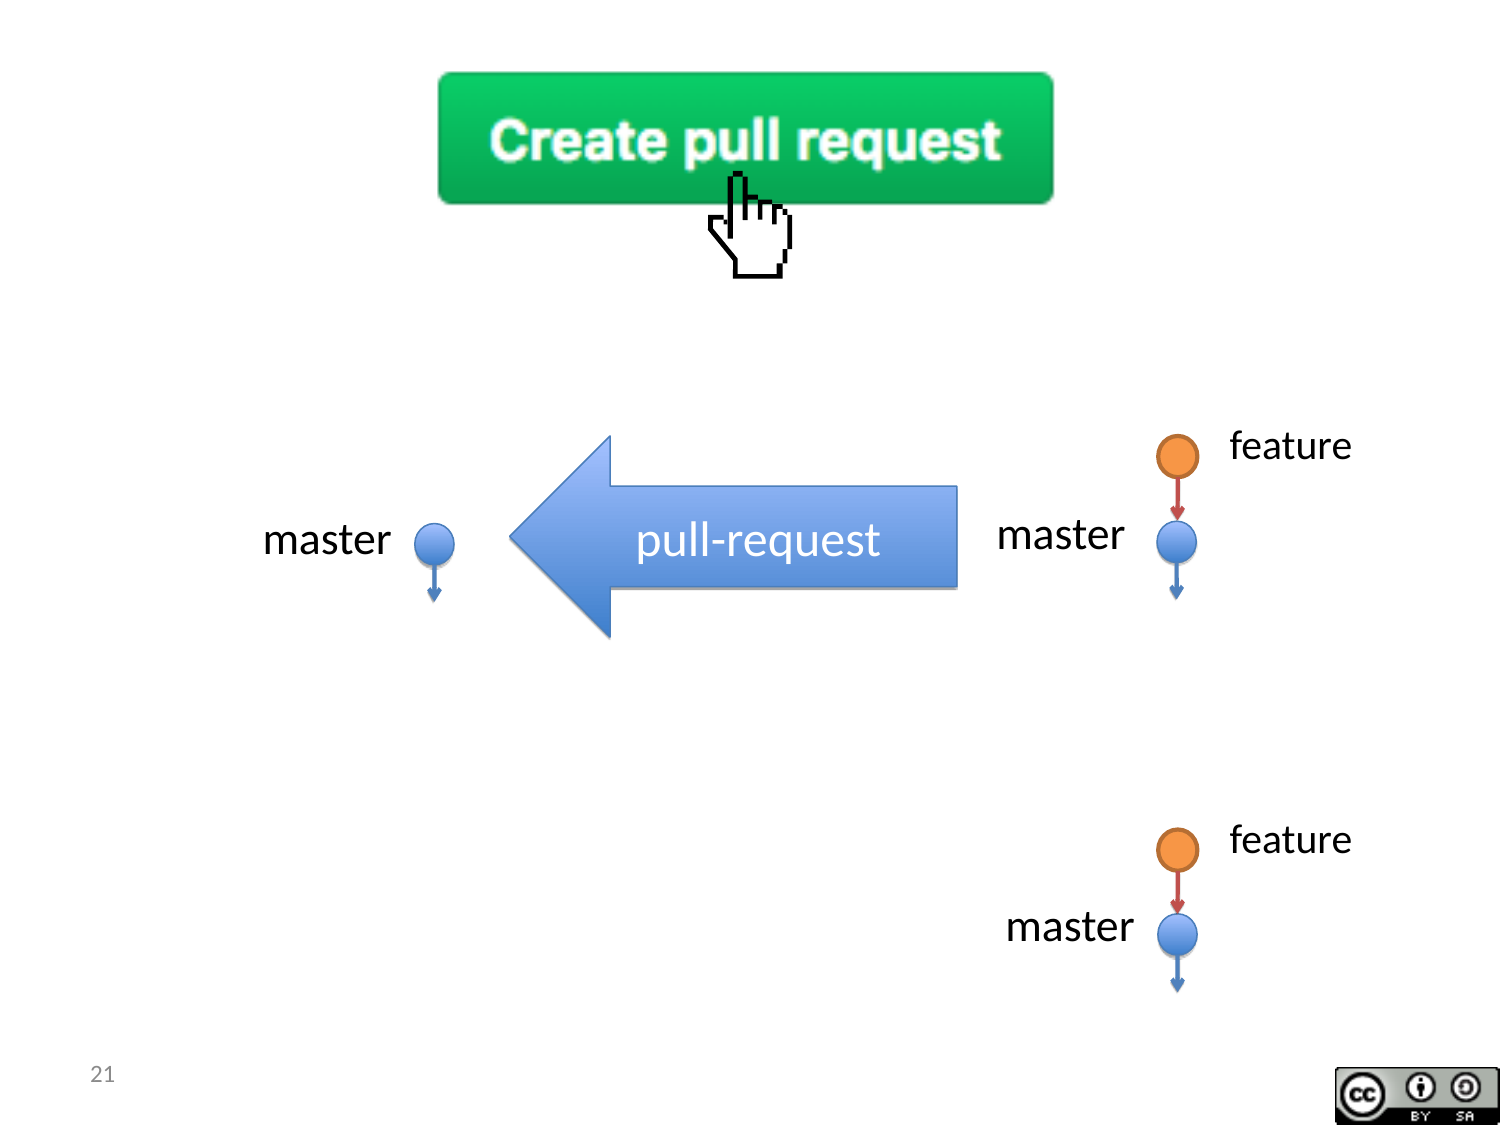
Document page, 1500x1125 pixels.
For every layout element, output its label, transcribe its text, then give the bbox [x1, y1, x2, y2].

text_box [1167, 914, 1198, 955]
text_box pull-request [509, 435, 957, 638]
text_box [1158, 435, 1194, 477]
text_box [1158, 829, 1194, 871]
text_box feature [1194, 410, 1387, 476]
text_box master [965, 496, 1158, 566]
slide_number <number> [75, 1042, 425, 1103]
text_box [414, 523, 455, 565]
text_box feature [1194, 804, 1387, 870]
text_box master [974, 887, 1167, 958]
text_box master [231, 501, 424, 572]
picture [436, 70, 1064, 279]
text_box [1158, 521, 1197, 563]
picture [1335, 1067, 1500, 1125]
